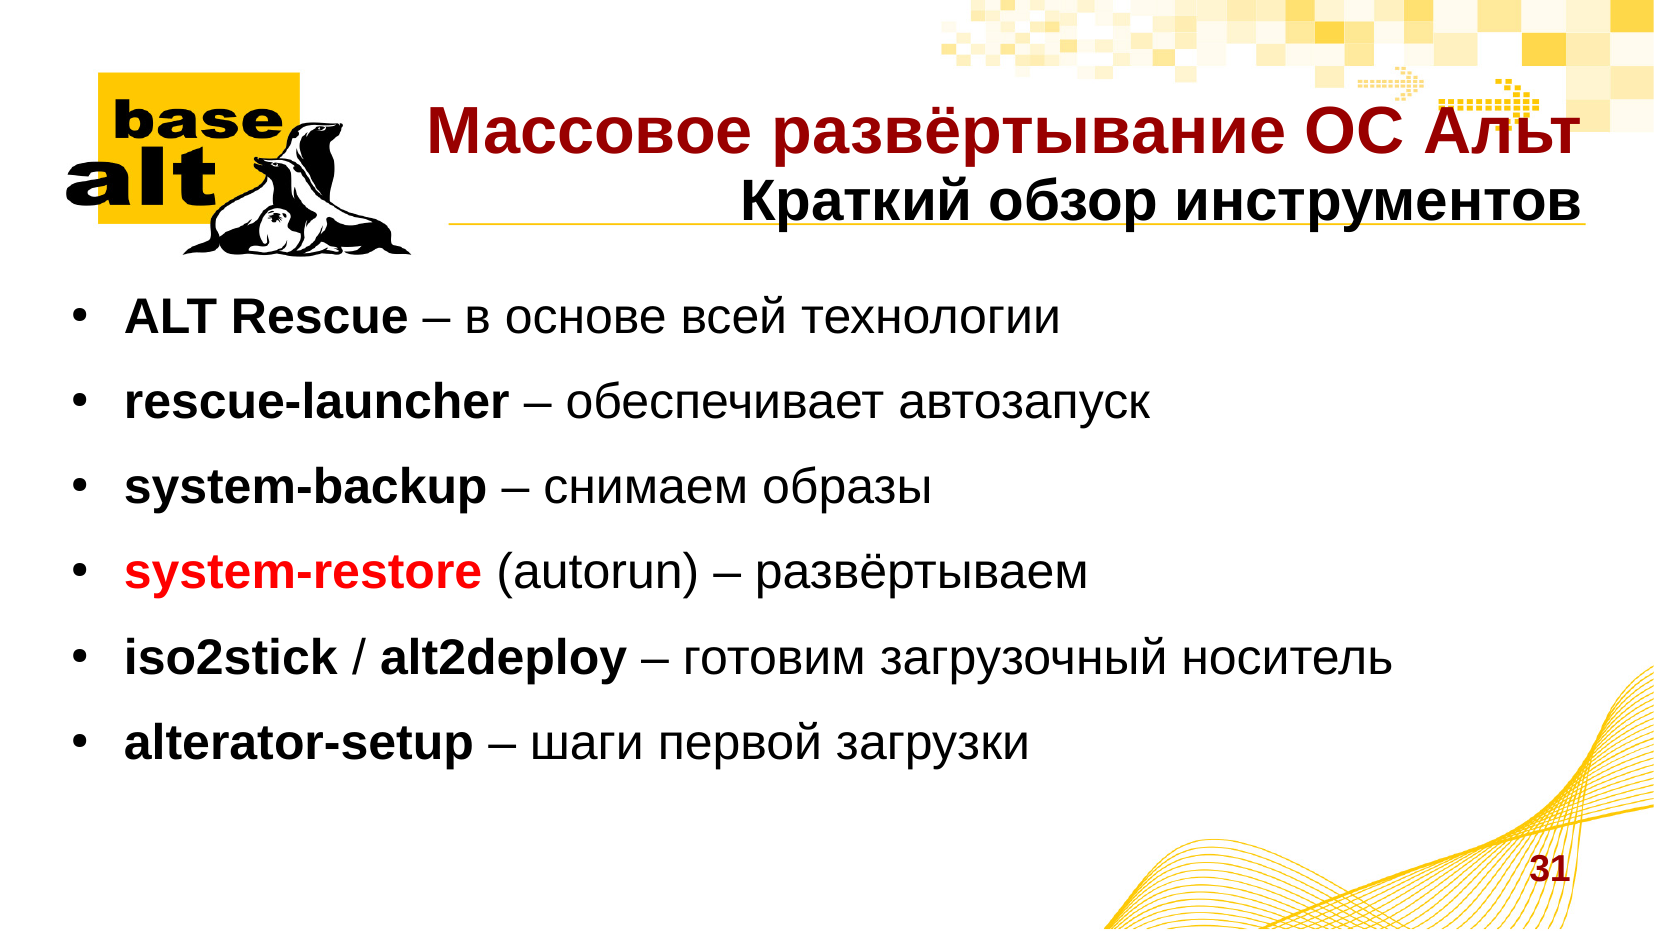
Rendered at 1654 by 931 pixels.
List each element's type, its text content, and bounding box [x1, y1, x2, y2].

picture [0, 0, 1654, 931]
title Массовое развёртывание ОС Альт Краткий обзор инструментов [372, 81, 1583, 245]
list ALT Rescue – в основе всей технологии rescue-launcher – обеспечивает автозапуск system-backup – снимаем образы system-restore (autorun) – развёртываем iso2stick / alt2deploy – готовим загрузочный носитель alterator-setup – шаги первой загрузки [53, 287, 1583, 898]
